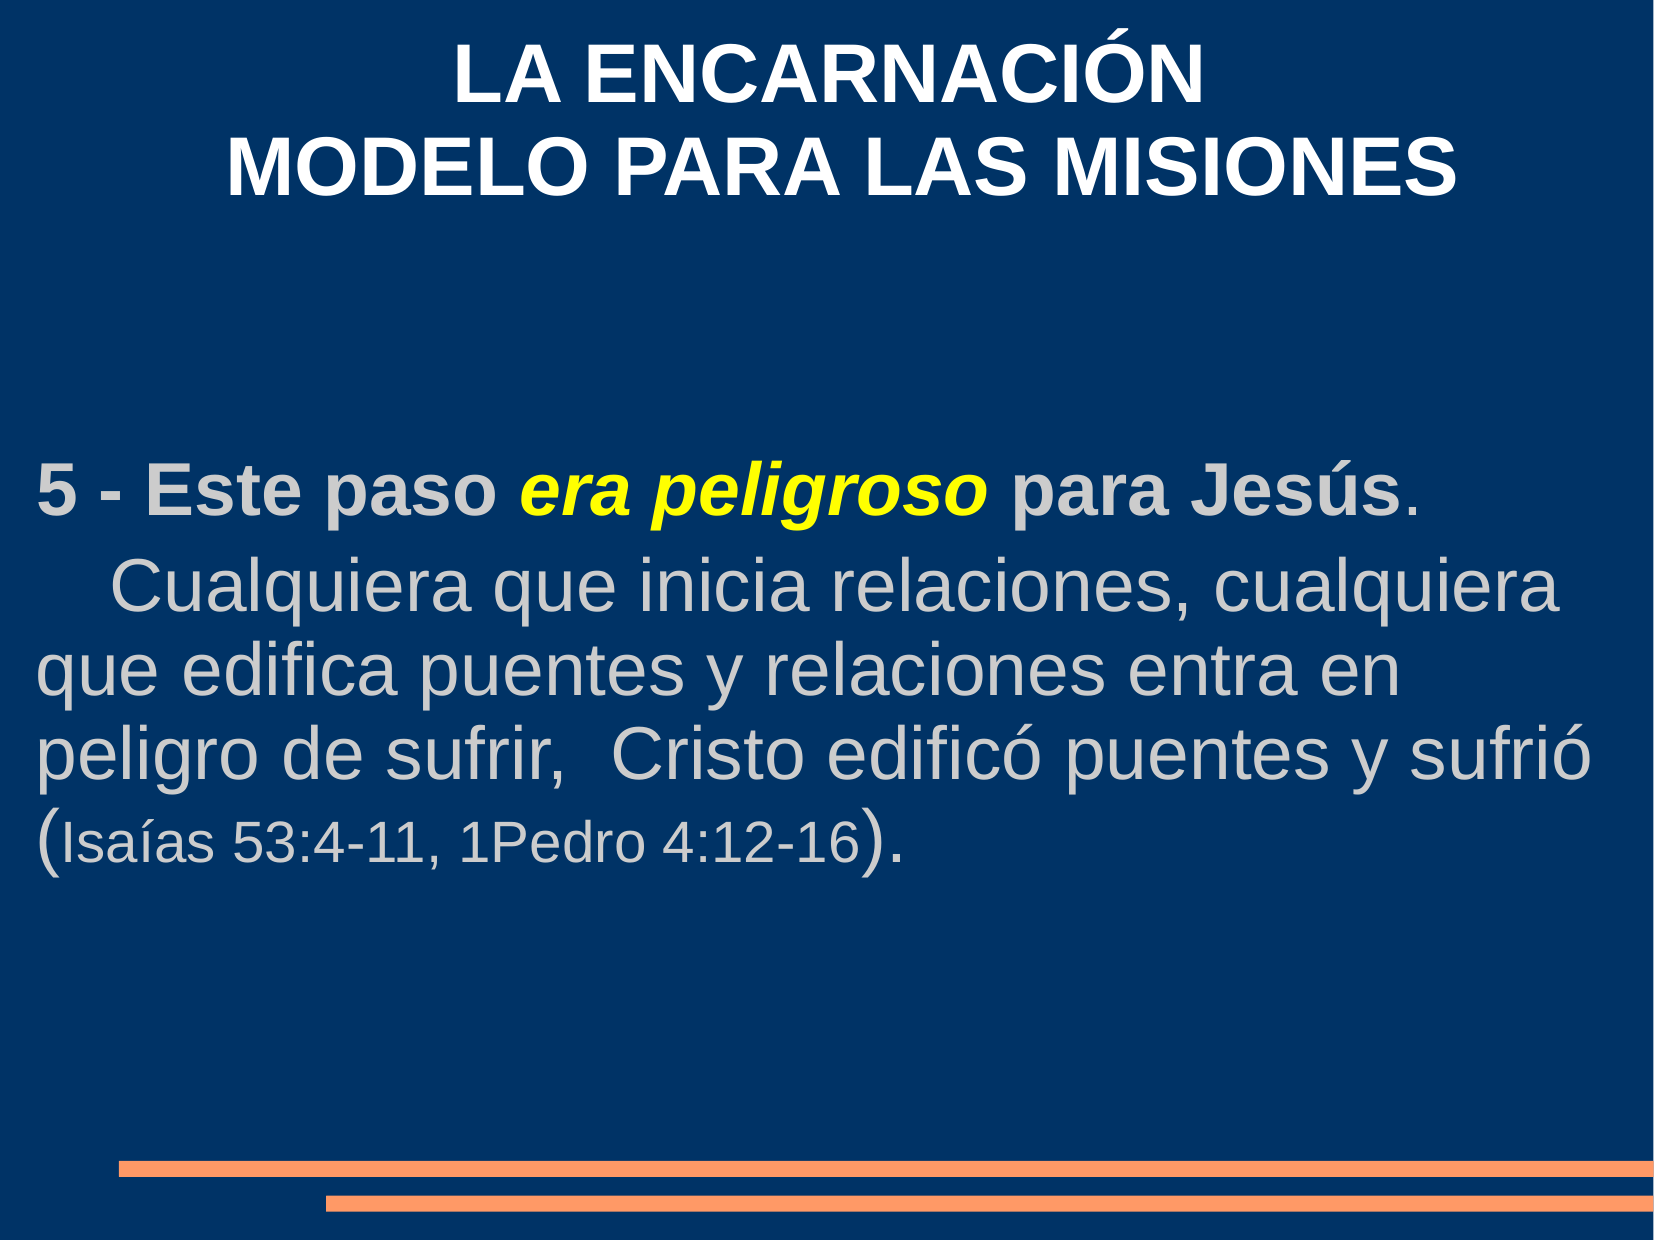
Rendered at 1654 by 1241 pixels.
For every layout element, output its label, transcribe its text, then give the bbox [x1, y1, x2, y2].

subtitle 5 - Este paso era peligroso para Jesús. Cualquiera que inicia relaciones, cualquiera que edifica puentes y relaciones entra en peligro de sufrir, Cristo edificó puentes y sufrió (Isaías 53:4-11, 1Pedro 4:12-16). [35, 236, 1630, 1196]
title LA ENCARNACIÓN MODELO PARA LAS MISIONES [23, 0, 1619, 237]
